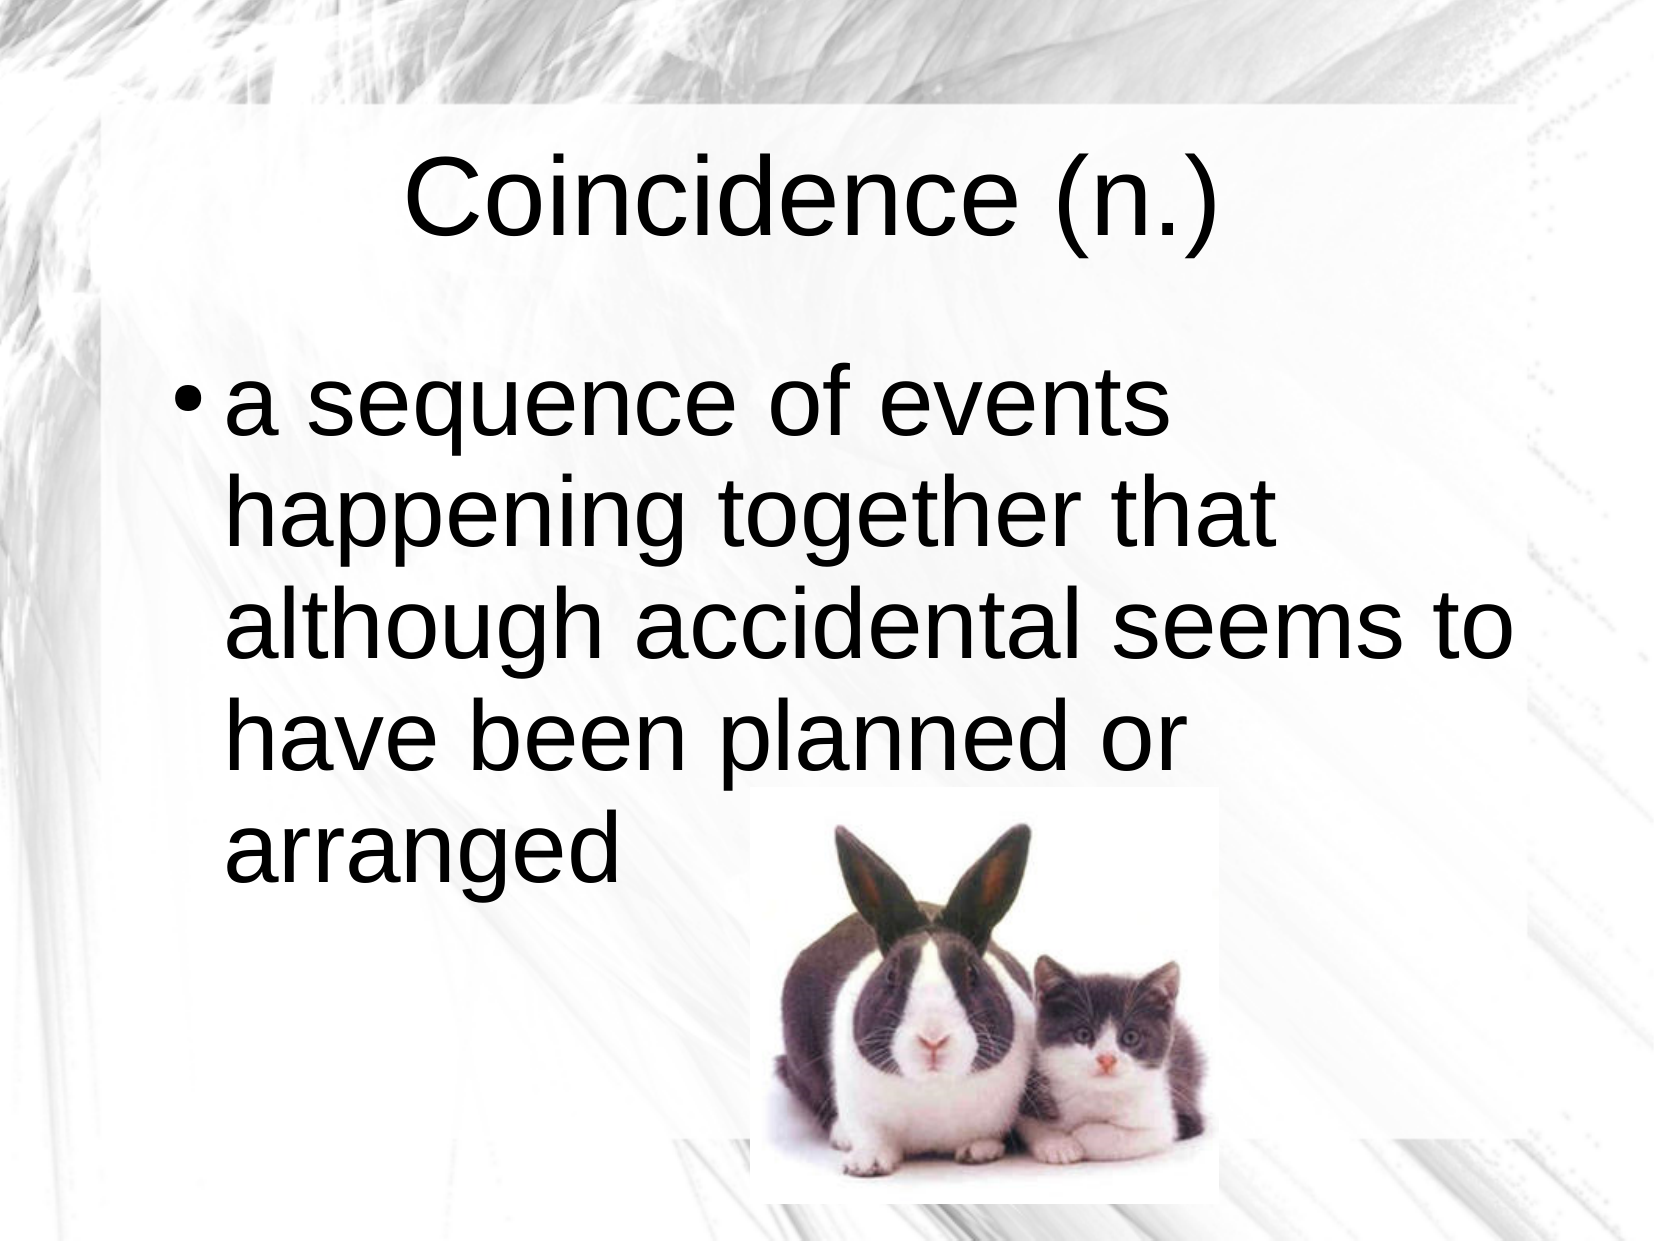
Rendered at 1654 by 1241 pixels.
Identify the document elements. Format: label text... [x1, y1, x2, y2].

picture [0, 0, 1654, 1241]
list a sequence of events happening together that although accidental seems to have been planned or arranged [152, 344, 1534, 904]
title Coincidence (n.) [118, 112, 1506, 281]
